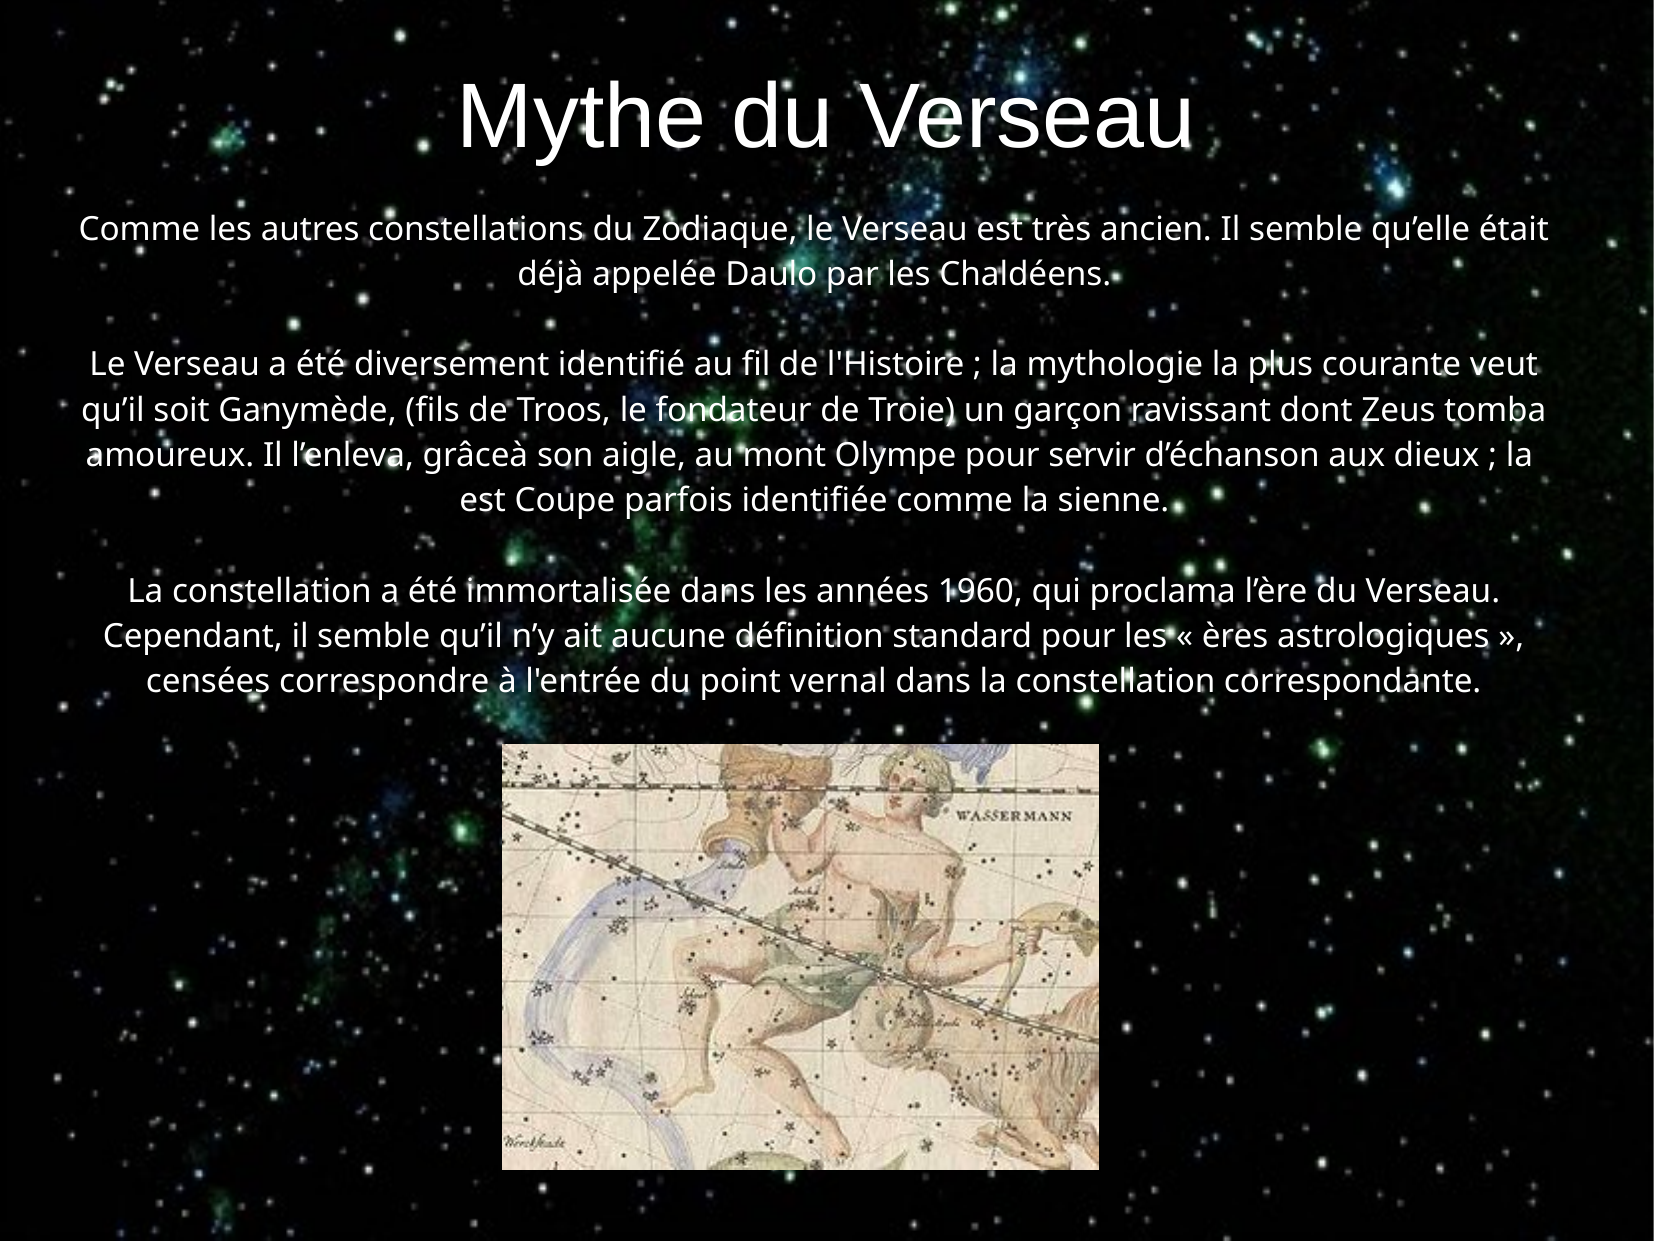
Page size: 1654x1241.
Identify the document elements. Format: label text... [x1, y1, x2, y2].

subtitle Comme les autres constellations du Zodiaque, le Verseau est très ancien. Il semble qu’elle était déjà appelée Daulo par les Chaldéens. Le Verseau a été diversement identifié au fil de l'Histoire ; la mythologie la plus courante veut qu’il soit Ganymède, (fils de Troos, le fondateur de Troie) un garçon ravissant dont Zeus tomba amoureux. Il l’enleva, grâceà son aigle, au mont Olympe pour servir d’échanson aux dieux ; la est Coupe parfois identifiée comme la sienne. La constellation a été immortalisée dans les années 1960, qui proclama l’ère du Verseau. Cependant, il semble qu’il n’y ait aucune définition standard pour les « ères astrologiques », censées correspondre à l'entrée du point vernal dans la constellation correspondante. [70, 103, 1560, 804]
picture [0, 0, 1654, 1241]
title Mythe du Verseau [82, 11, 1571, 219]
